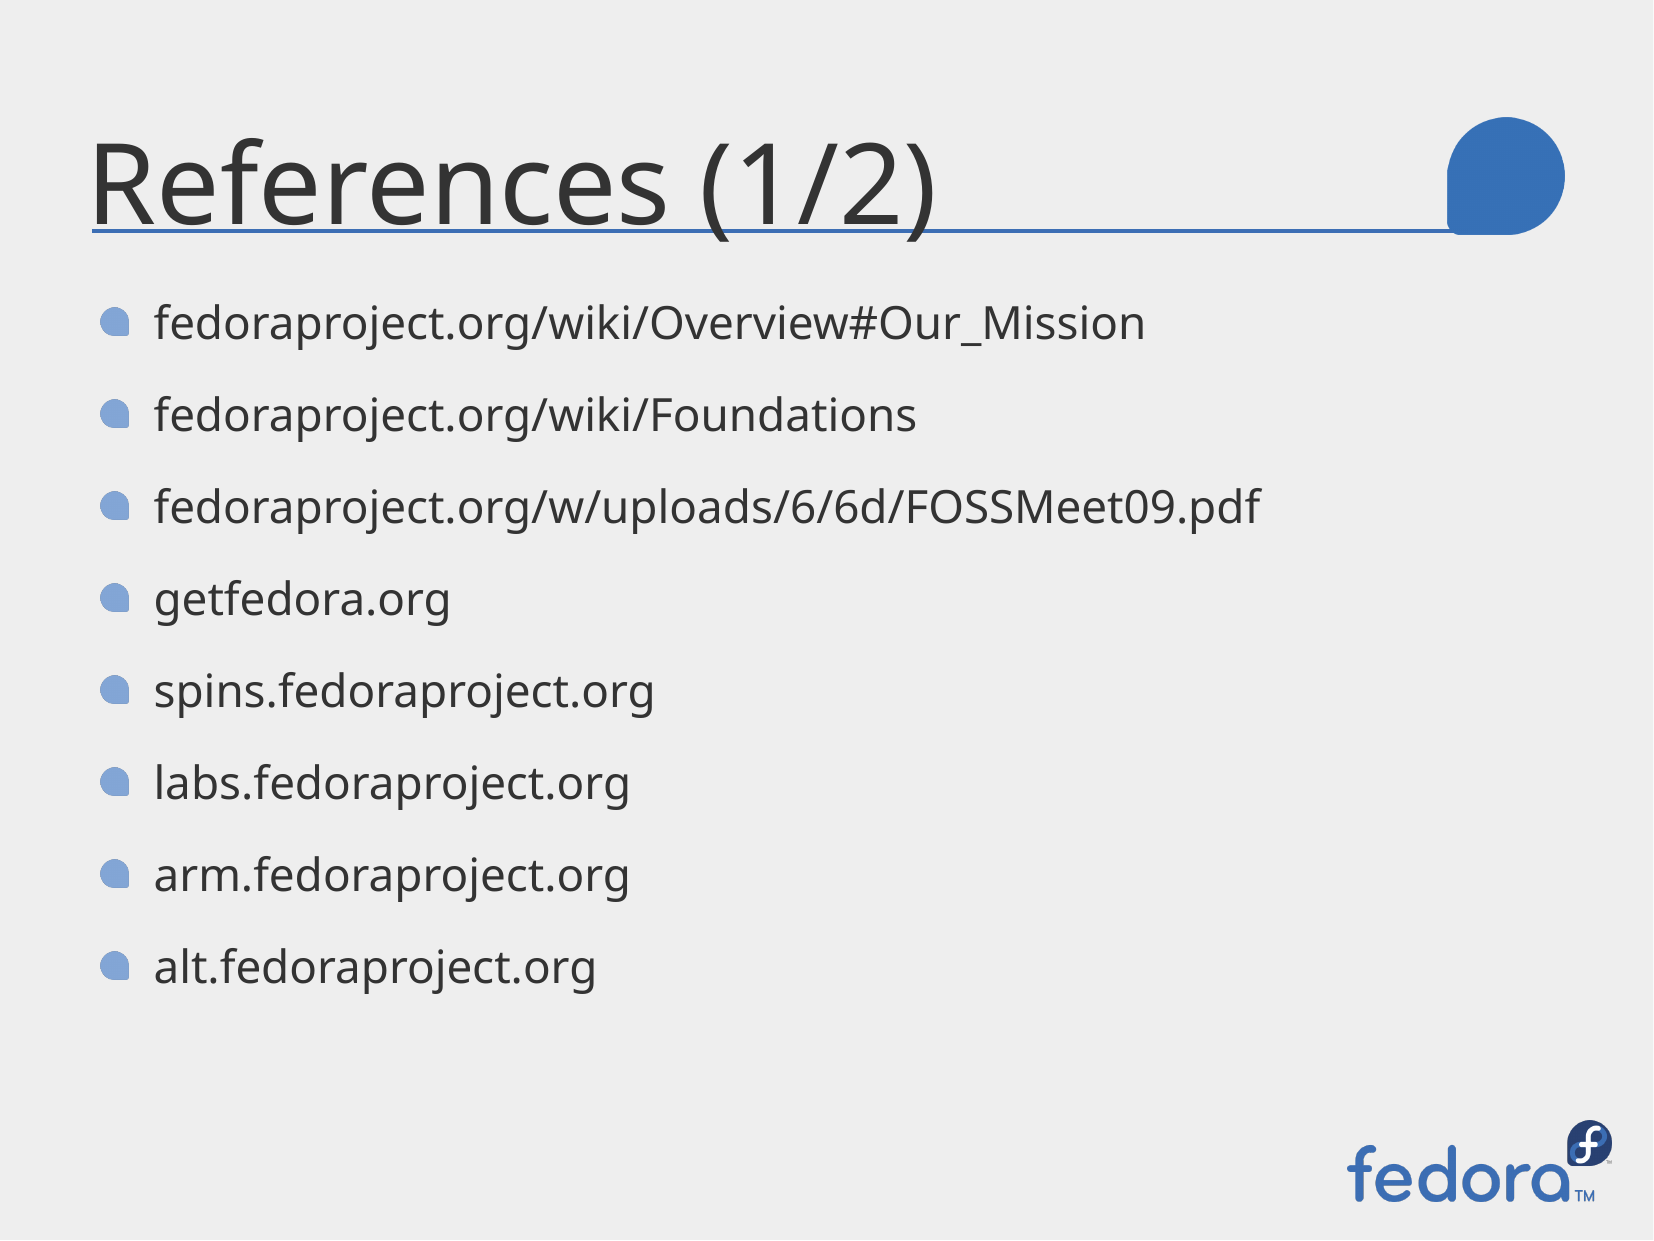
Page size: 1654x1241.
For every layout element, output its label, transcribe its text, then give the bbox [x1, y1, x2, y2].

title References (1/2) [86, 111, 1575, 250]
list fedoraproject.org/wiki/Overview#Our_Mission fedoraproject.org/wiki/Foundations fedoraproject.org/w/uploads/6/6d/FOSSMeet09.pdf getfedora.org spins.fedoraproject.org labs.fedoraproject.org arm.fedoraproject.org alt.fedoraproject.org [82, 290, 1571, 1010]
picture [1347, 1120, 1612, 1202]
